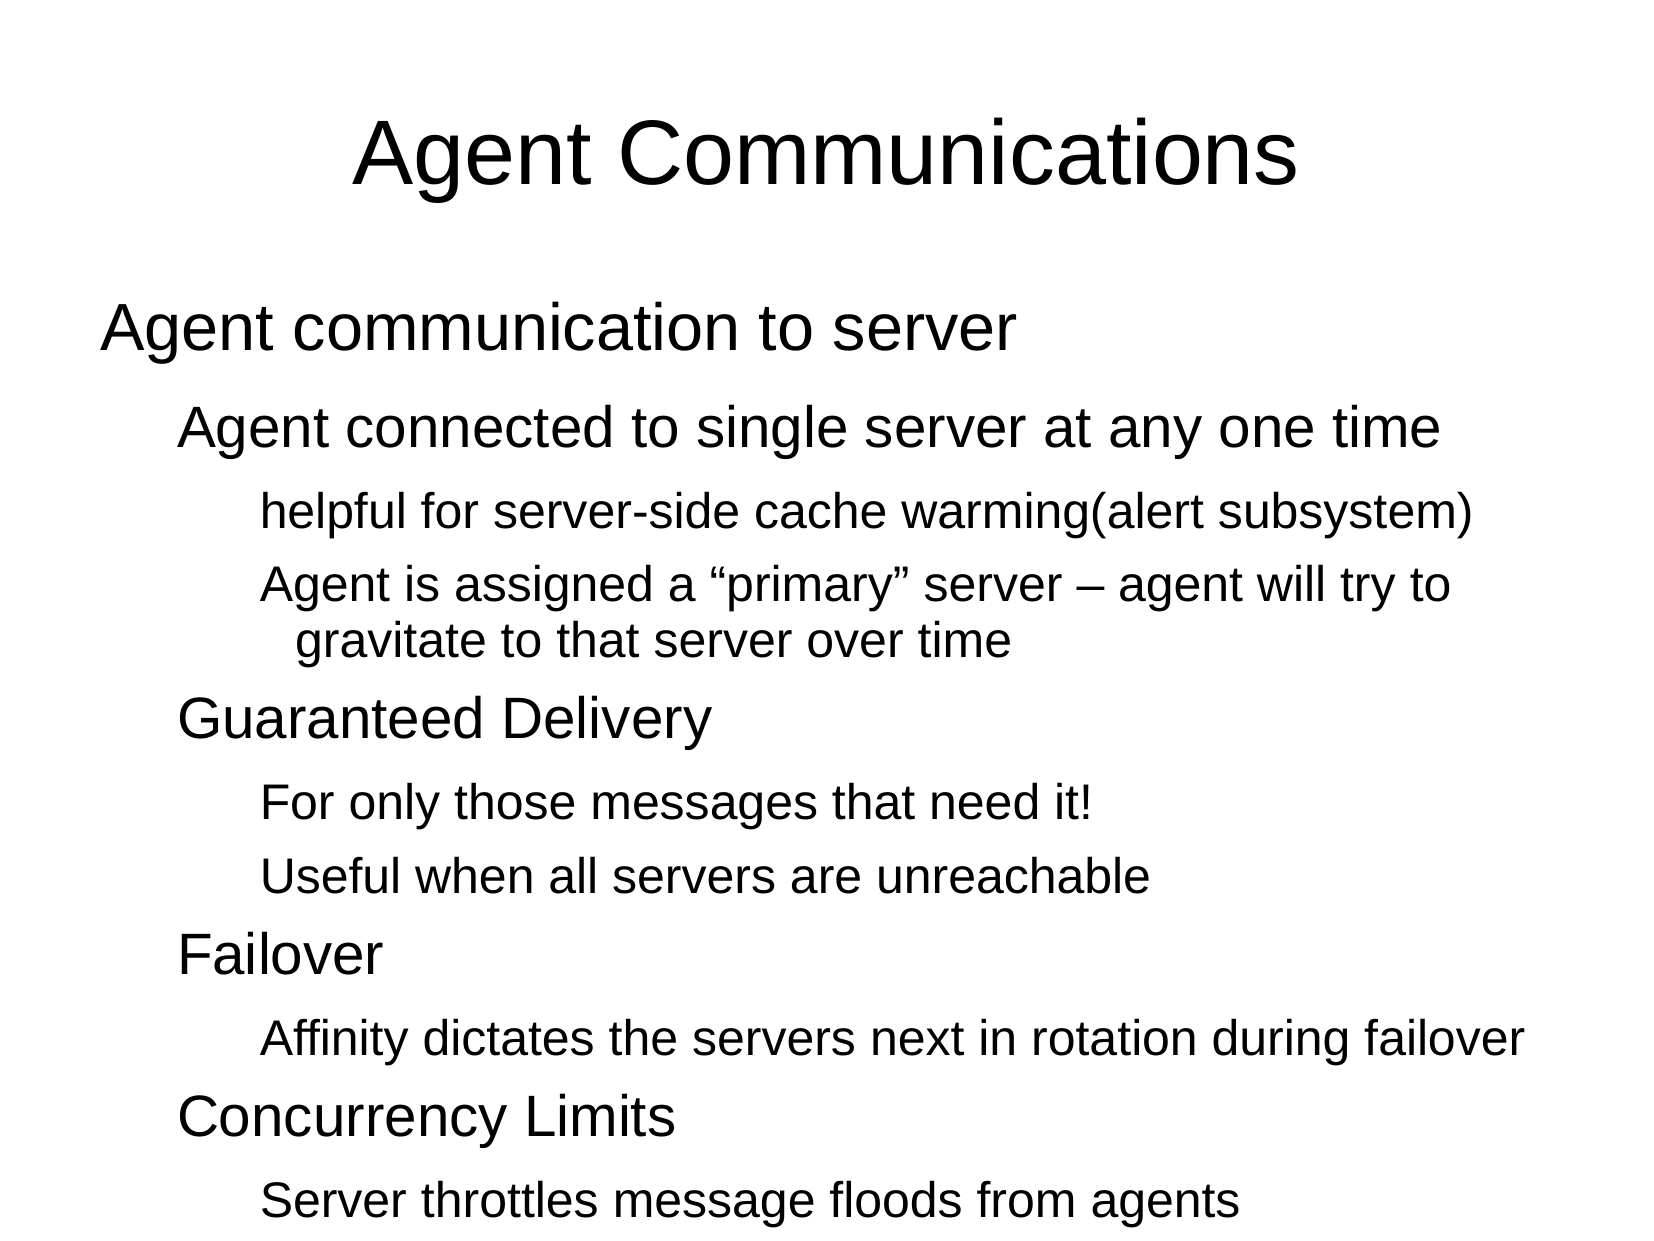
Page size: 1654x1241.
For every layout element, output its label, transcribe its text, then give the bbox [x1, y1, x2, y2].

list Agent communication to server Agent connected to single server at any one time helpful for server-side cache warming(alert subsystem) Agent is assigned a “primary” server – agent will try to gravitate to that server over time Guaranteed Delivery For only those messages that need it! Useful when all servers are unreachable Failover Affinity dictates the servers next in rotation during failover Concurrency Limits Server throttles message floods from agents [82, 290, 1571, 1227]
title Agent Communications [82, 56, 1571, 250]
